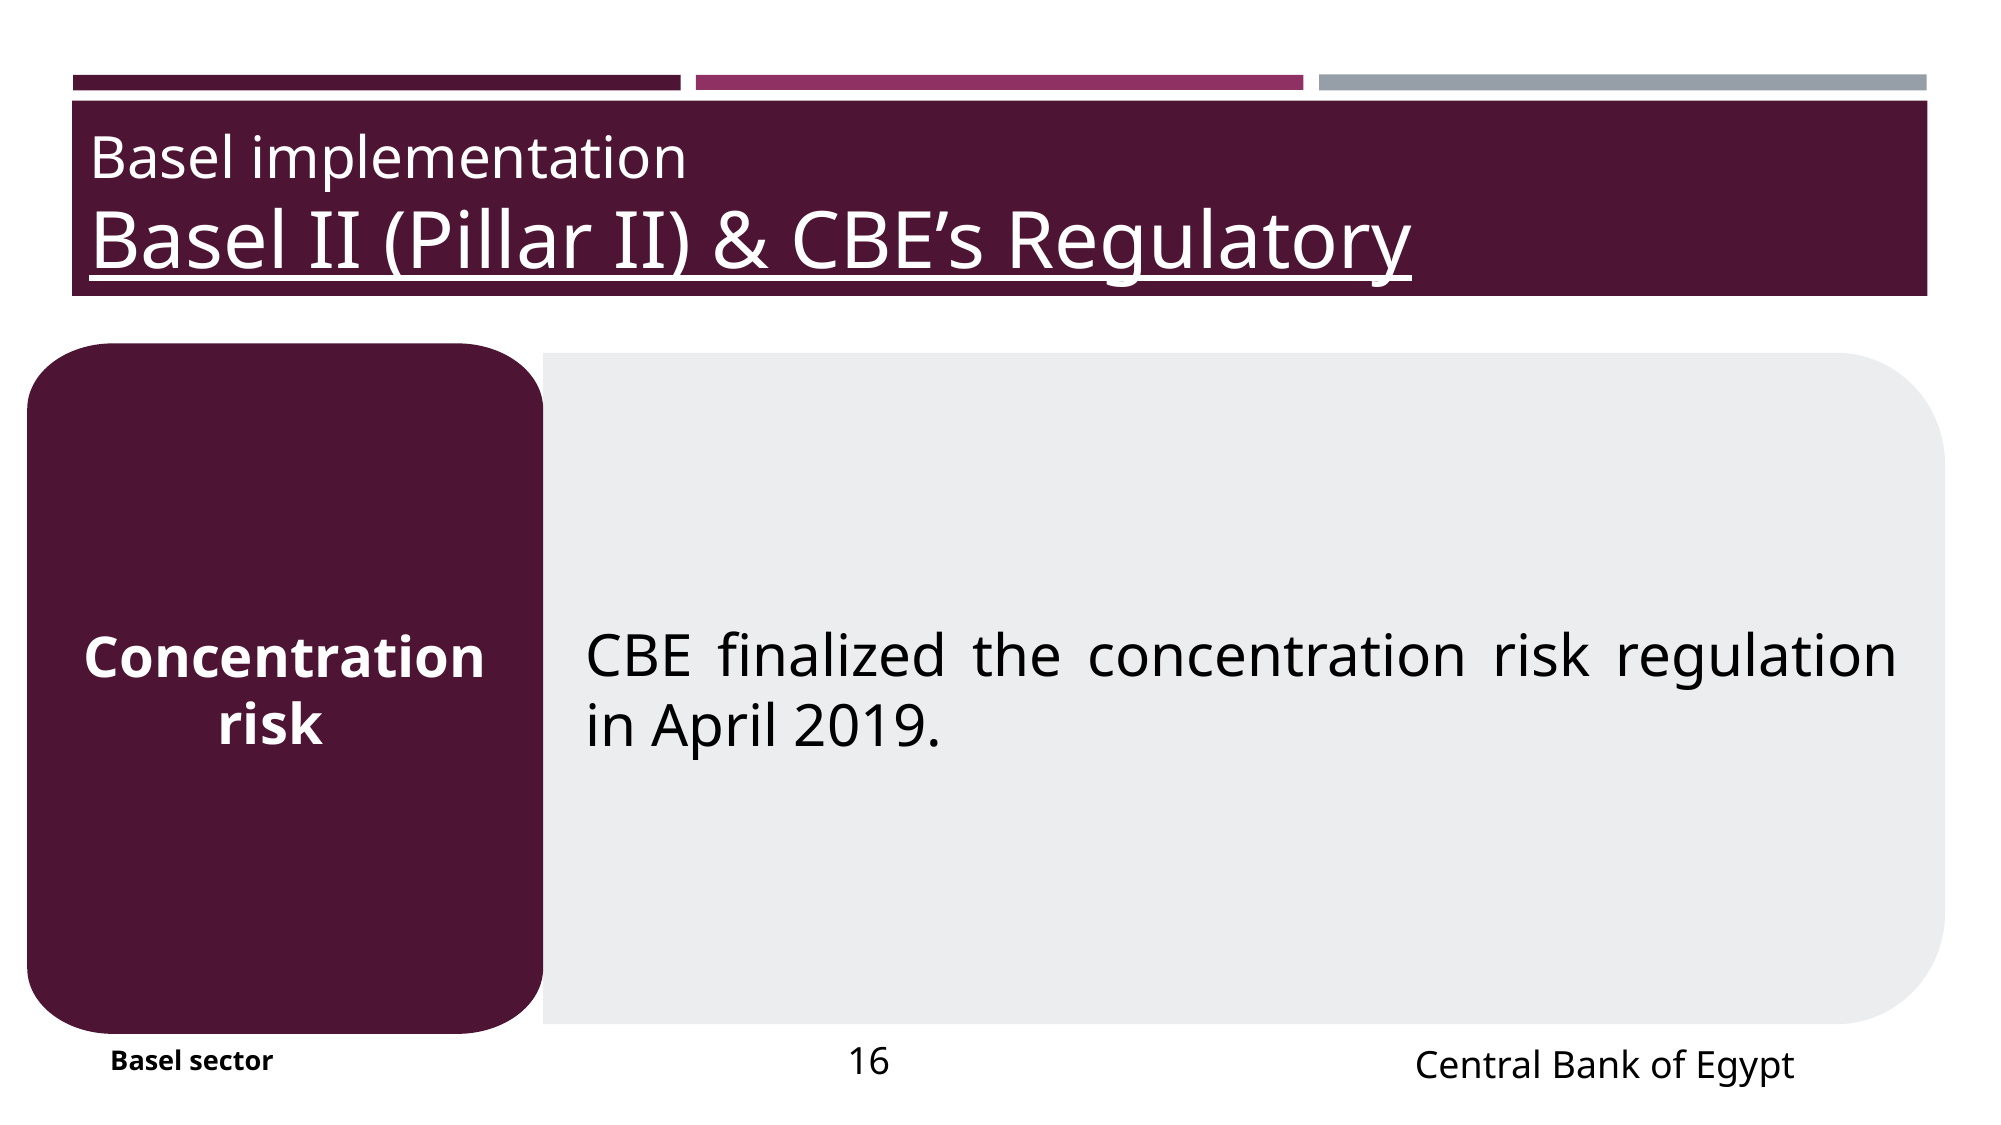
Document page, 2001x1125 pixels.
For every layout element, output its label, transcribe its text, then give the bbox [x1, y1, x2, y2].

title Basel implementation Basel II (Pillar II) & CBE’s Regulatory developments [74, 112, 1936, 270]
slide_number <numéro> [832, 1029, 1006, 1090]
footer Central Bank of Egypt [1400, 1033, 1905, 1094]
text_box Concentration risk [27, 343, 544, 1034]
text_box CBE finalized the concentration risk regulation in April 2019. [543, 352, 1946, 1025]
